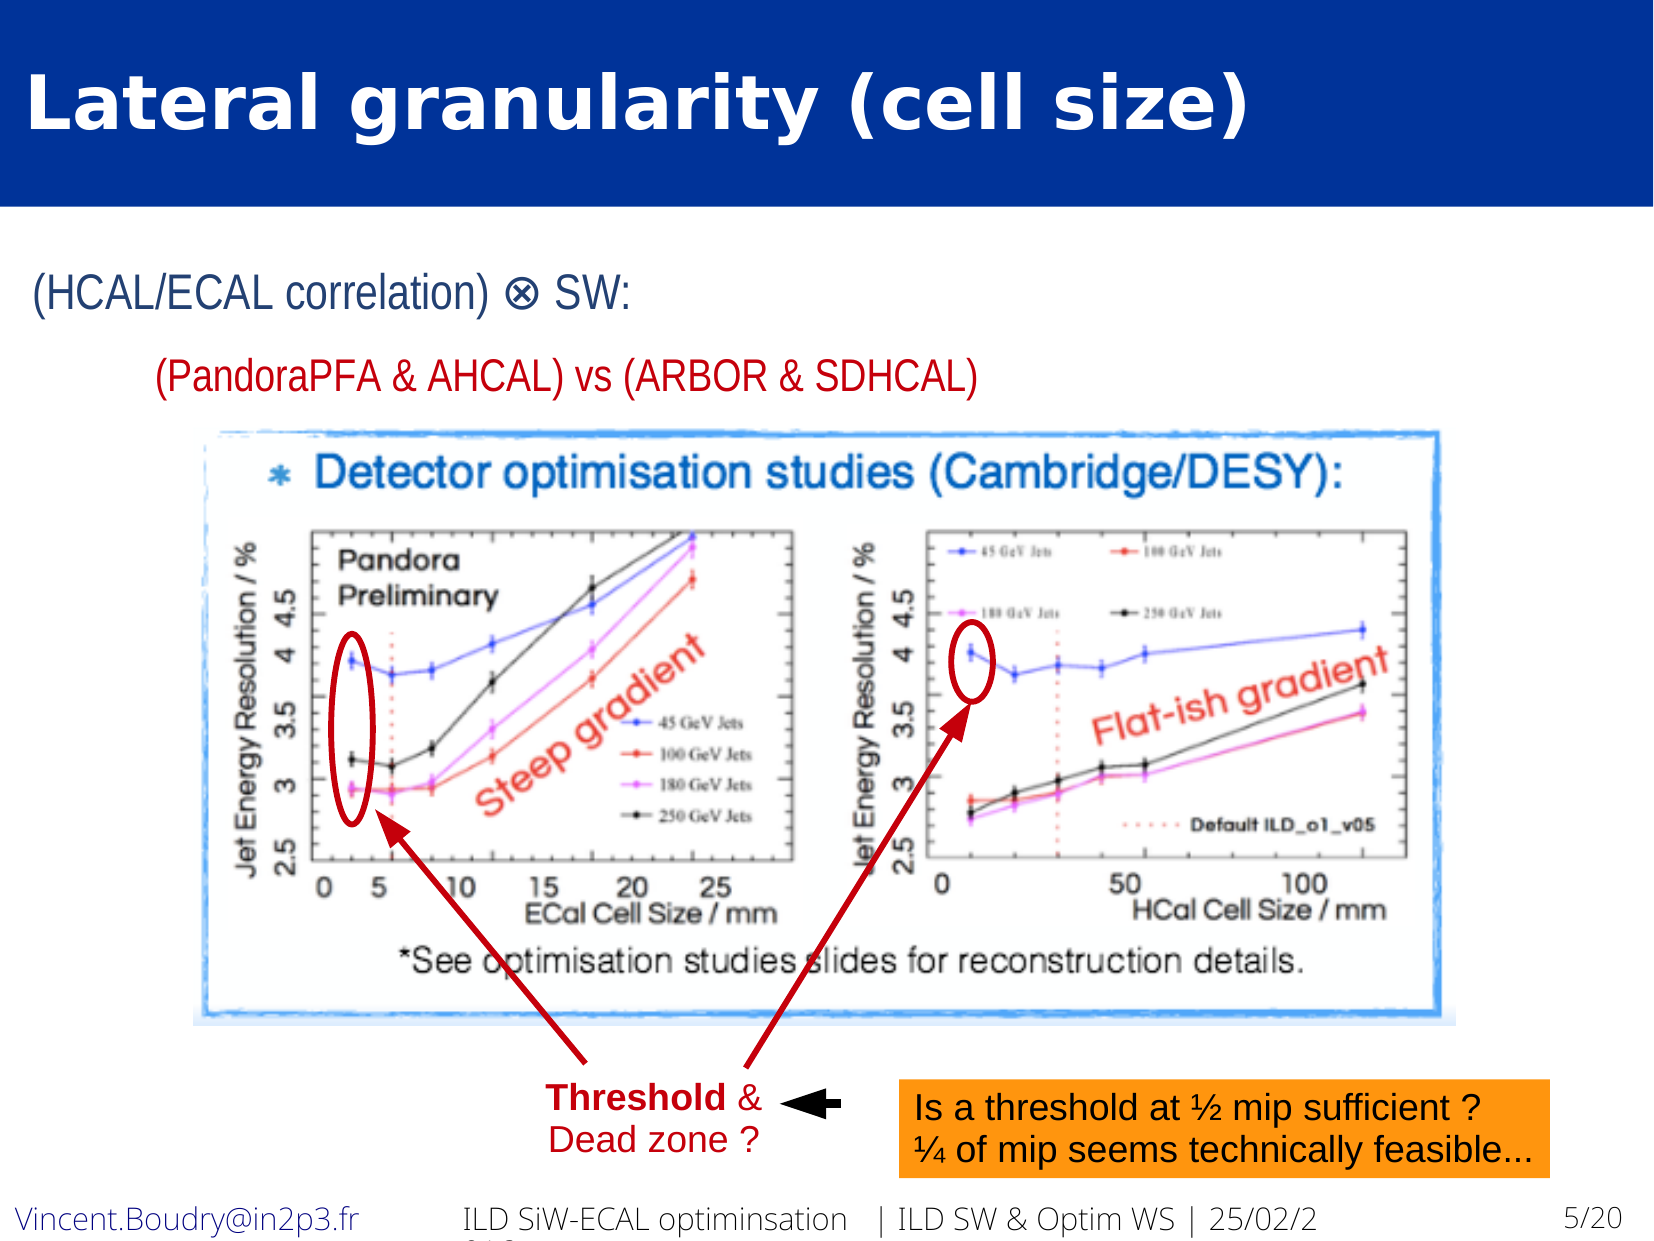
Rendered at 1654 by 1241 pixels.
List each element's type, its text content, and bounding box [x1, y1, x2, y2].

title Lateral granularity (cell size) [24, 16, 1635, 192]
picture [193, 427, 1456, 1026]
picture [955, 626, 989, 698]
text_box Is a threshold at ½ mip sufficient ? ¼ of mip seems technically feasible... [899, 1079, 1550, 1179]
text_box Threshold & Dead zone ? [530, 1069, 777, 1168]
list (HCAL/ECAL correlation) ⊗ SW: (PandoraPFA & AHCAL) vs (ARBOR & SDHCAL) [32, 262, 1638, 1174]
